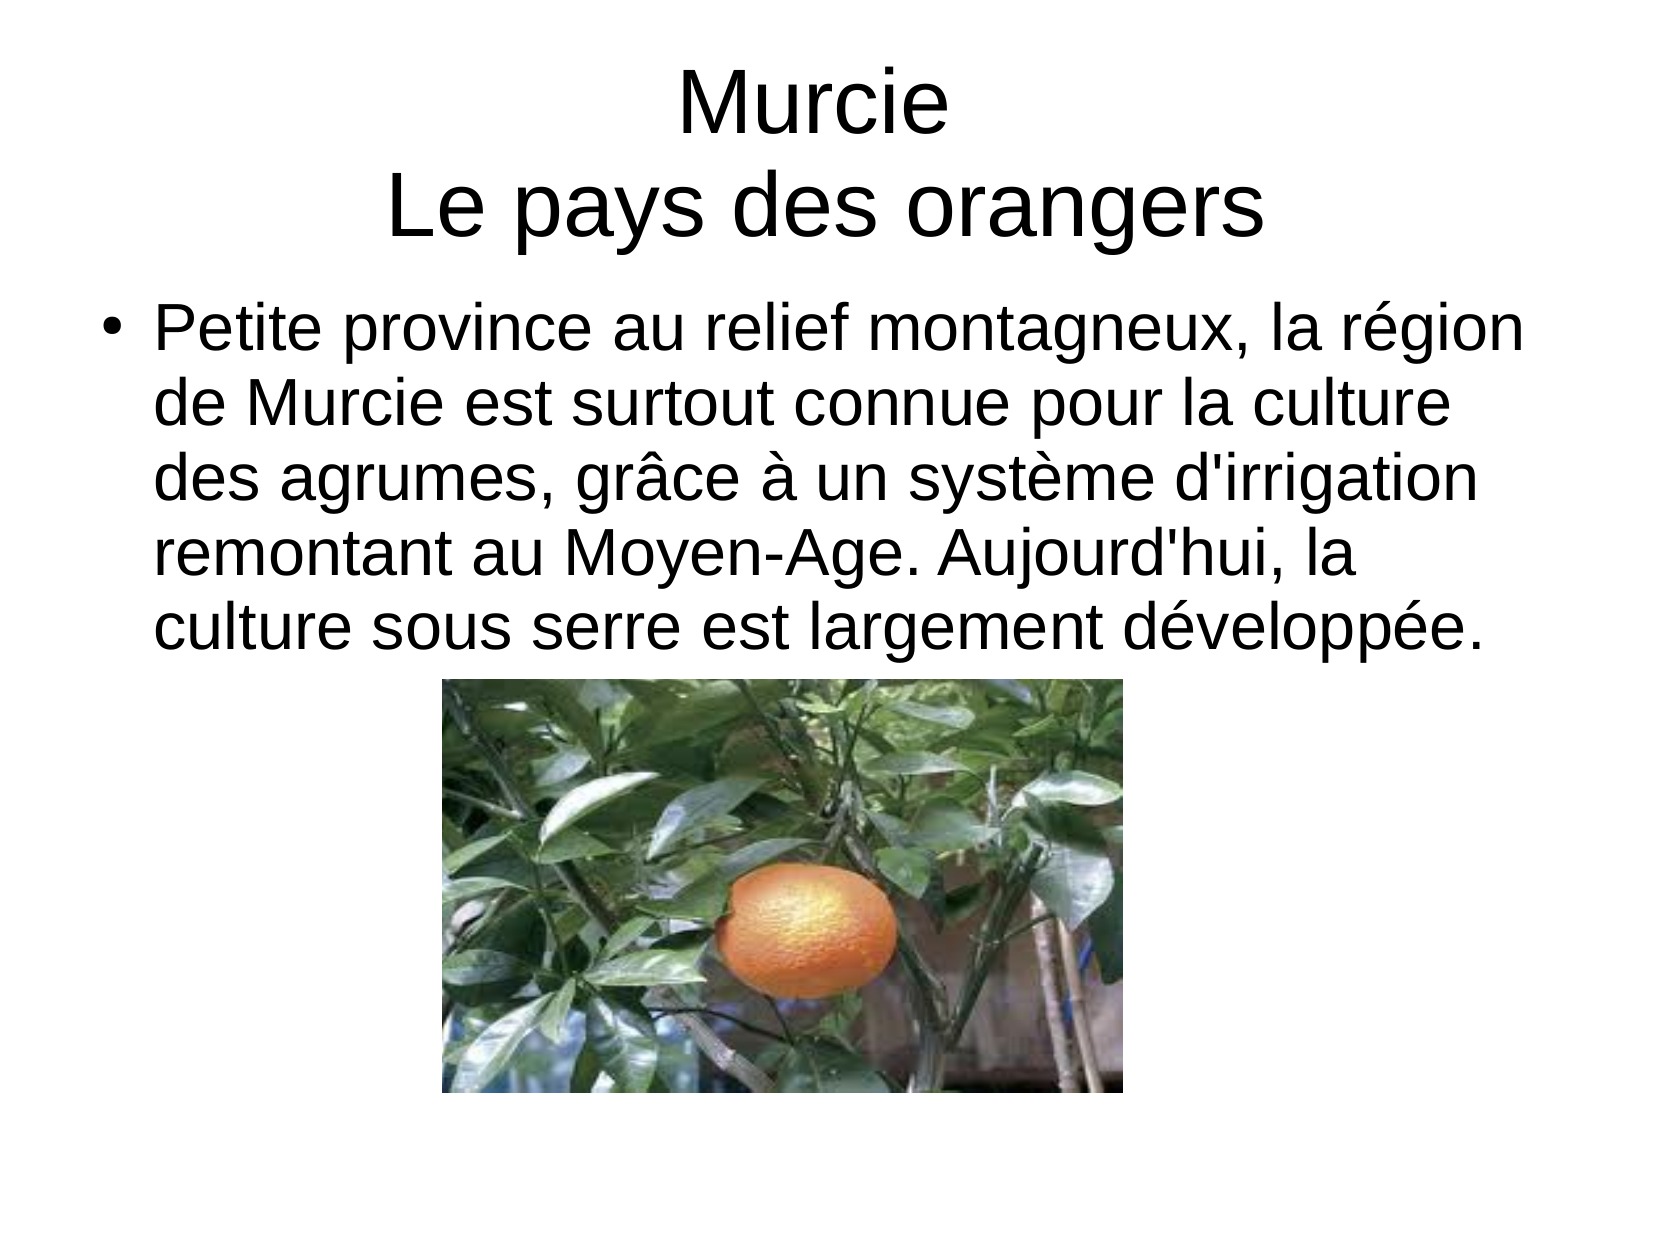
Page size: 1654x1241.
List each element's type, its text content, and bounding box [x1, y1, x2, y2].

title Murcie Le pays des orangers [82, 50, 1571, 256]
list Petite province au relief montagneux, la région de Murcie est surtout connue pour la culture des agrumes, grâce à un système d'irrigation remontant au Moyen-Age. Aujourd'hui, la culture sous serre est largement développée. [82, 290, 1571, 1094]
picture [442, 679, 1123, 1093]
